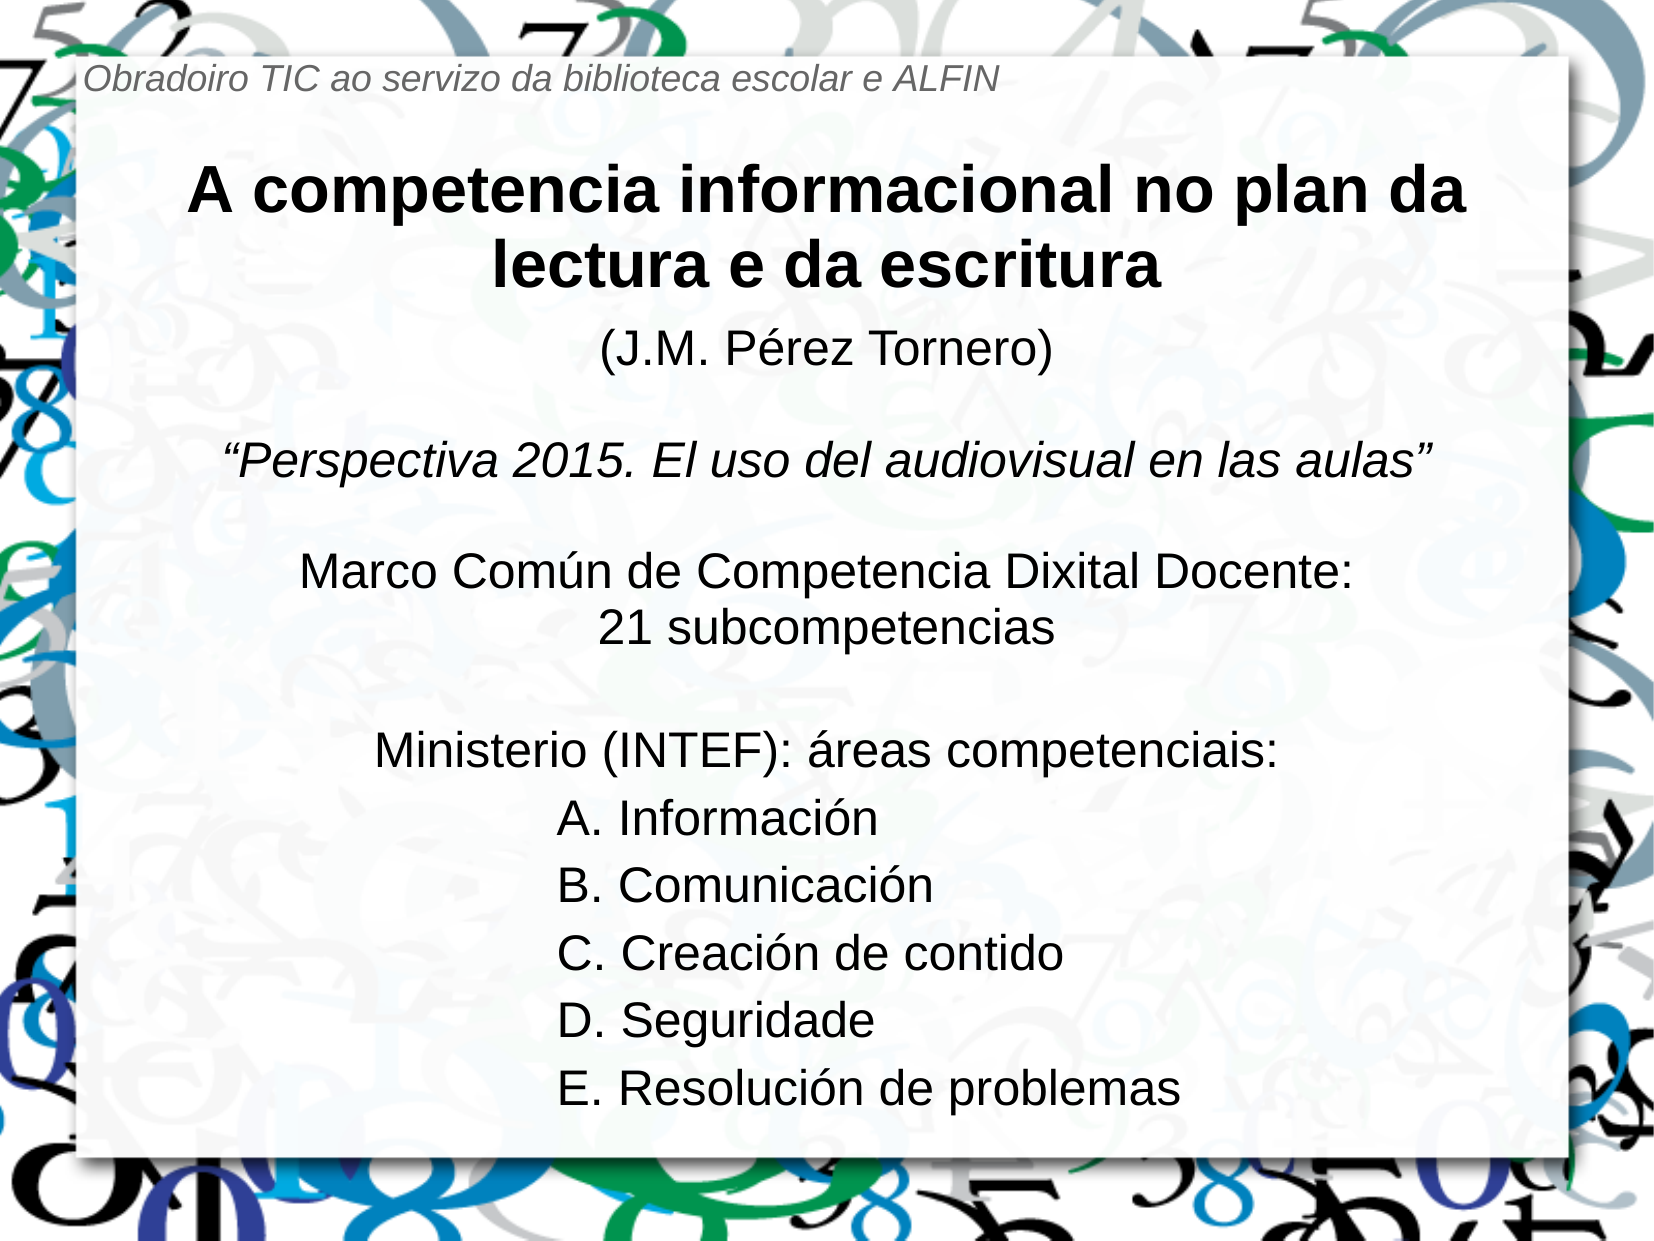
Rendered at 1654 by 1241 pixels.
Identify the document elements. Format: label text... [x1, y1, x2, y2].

text_box A competencia informacional no plan da lectura e da escritura [82, 152, 1571, 302]
picture [0, 0, 1654, 1241]
text_box Obradoiro TIC ao servizo da biblioteca escolar e ALFIN [82, 49, 1571, 107]
text_box (J.M. Pérez Tornero) “Perspectiva 2015. El uso del audiovisual en las aulas” Marco Común de Competencia Dixital Docente: 21 subcompetencias Ministerio (INTEF): áreas competenciais: A. Información B. Comunicación C. Creación de contido D. Seguridade E. Resolución de problemas [174, 312, 1480, 1241]
